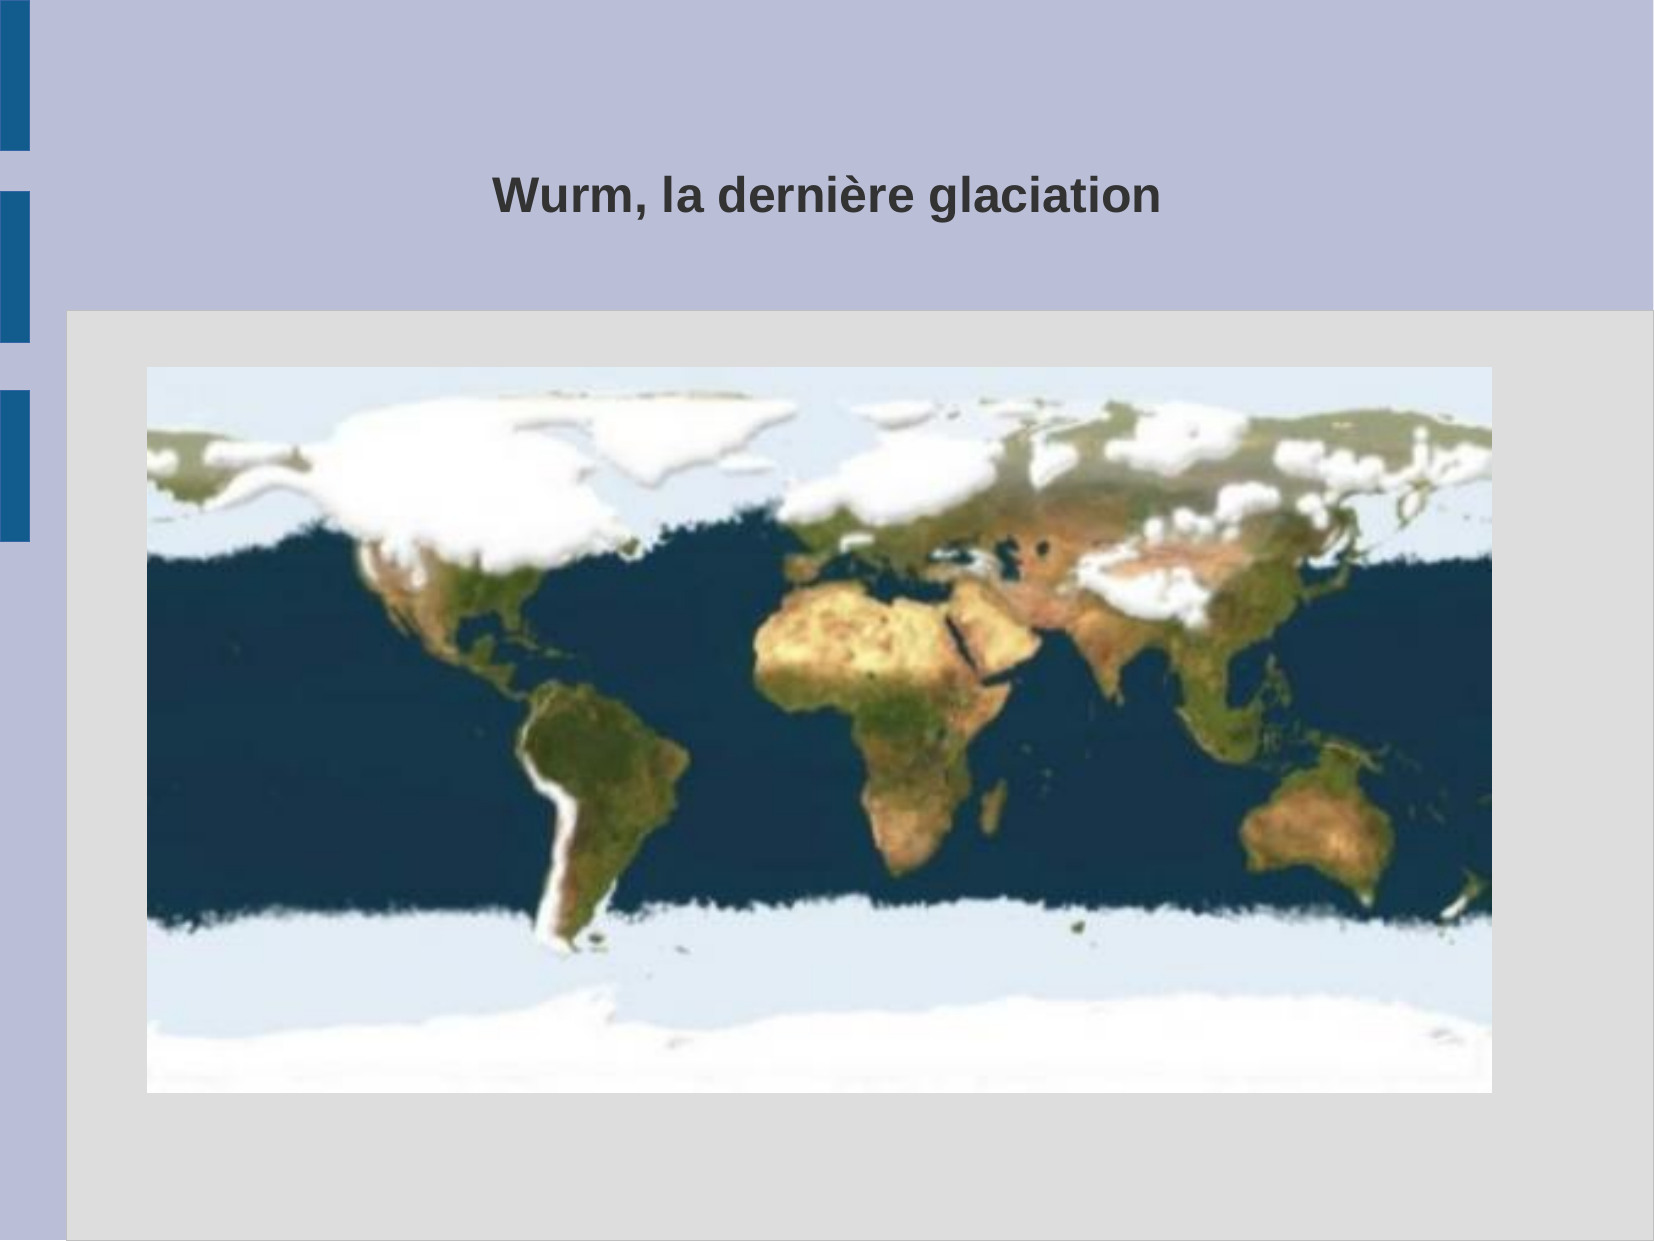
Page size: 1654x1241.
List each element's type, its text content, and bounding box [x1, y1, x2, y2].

title Wurm, la dernière glaciation [121, 91, 1534, 299]
picture [147, 367, 1492, 1093]
